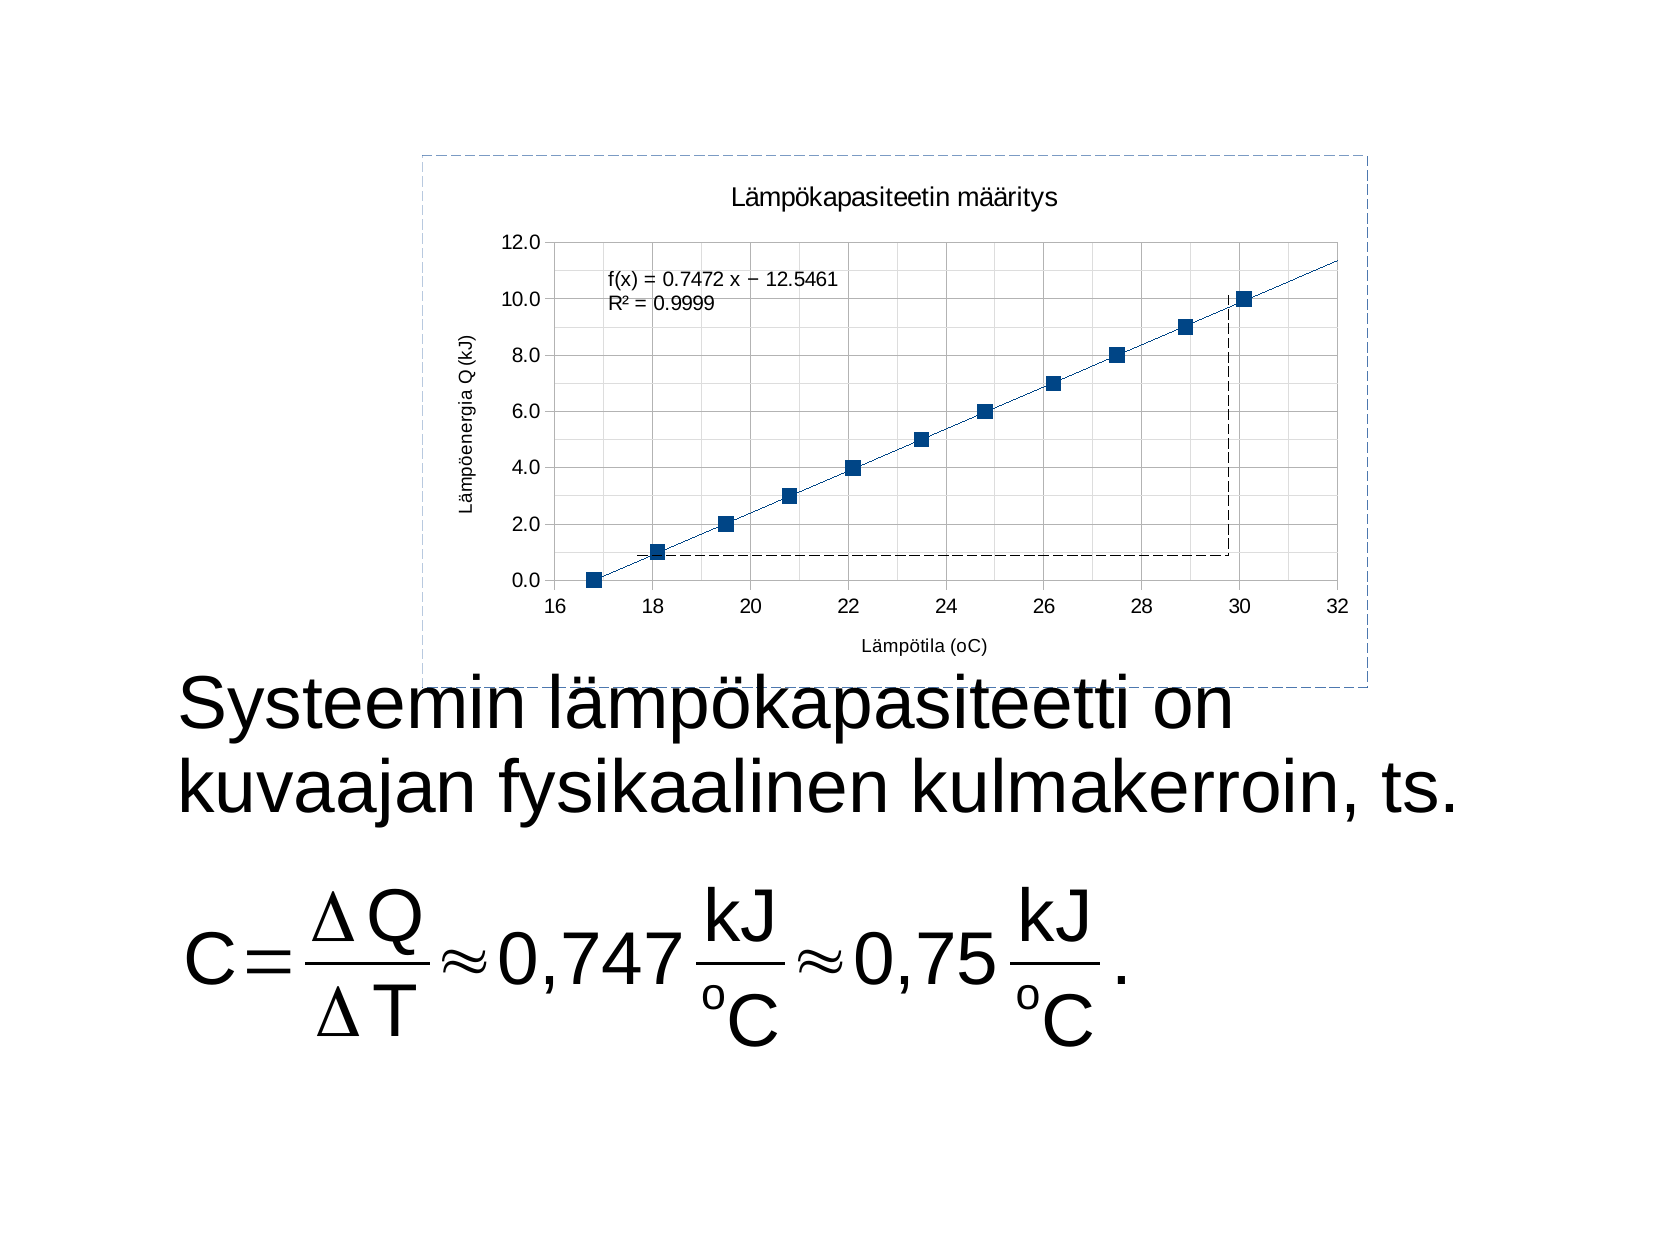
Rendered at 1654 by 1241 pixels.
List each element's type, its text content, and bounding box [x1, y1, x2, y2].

chart [422, 155, 1368, 654]
text_box Systeemin lämpökapasiteetti on kuvaajan fysikaalinen kulmakerroin, ts. [162, 654, 1477, 1004]
chart [177, 874, 1138, 1063]
